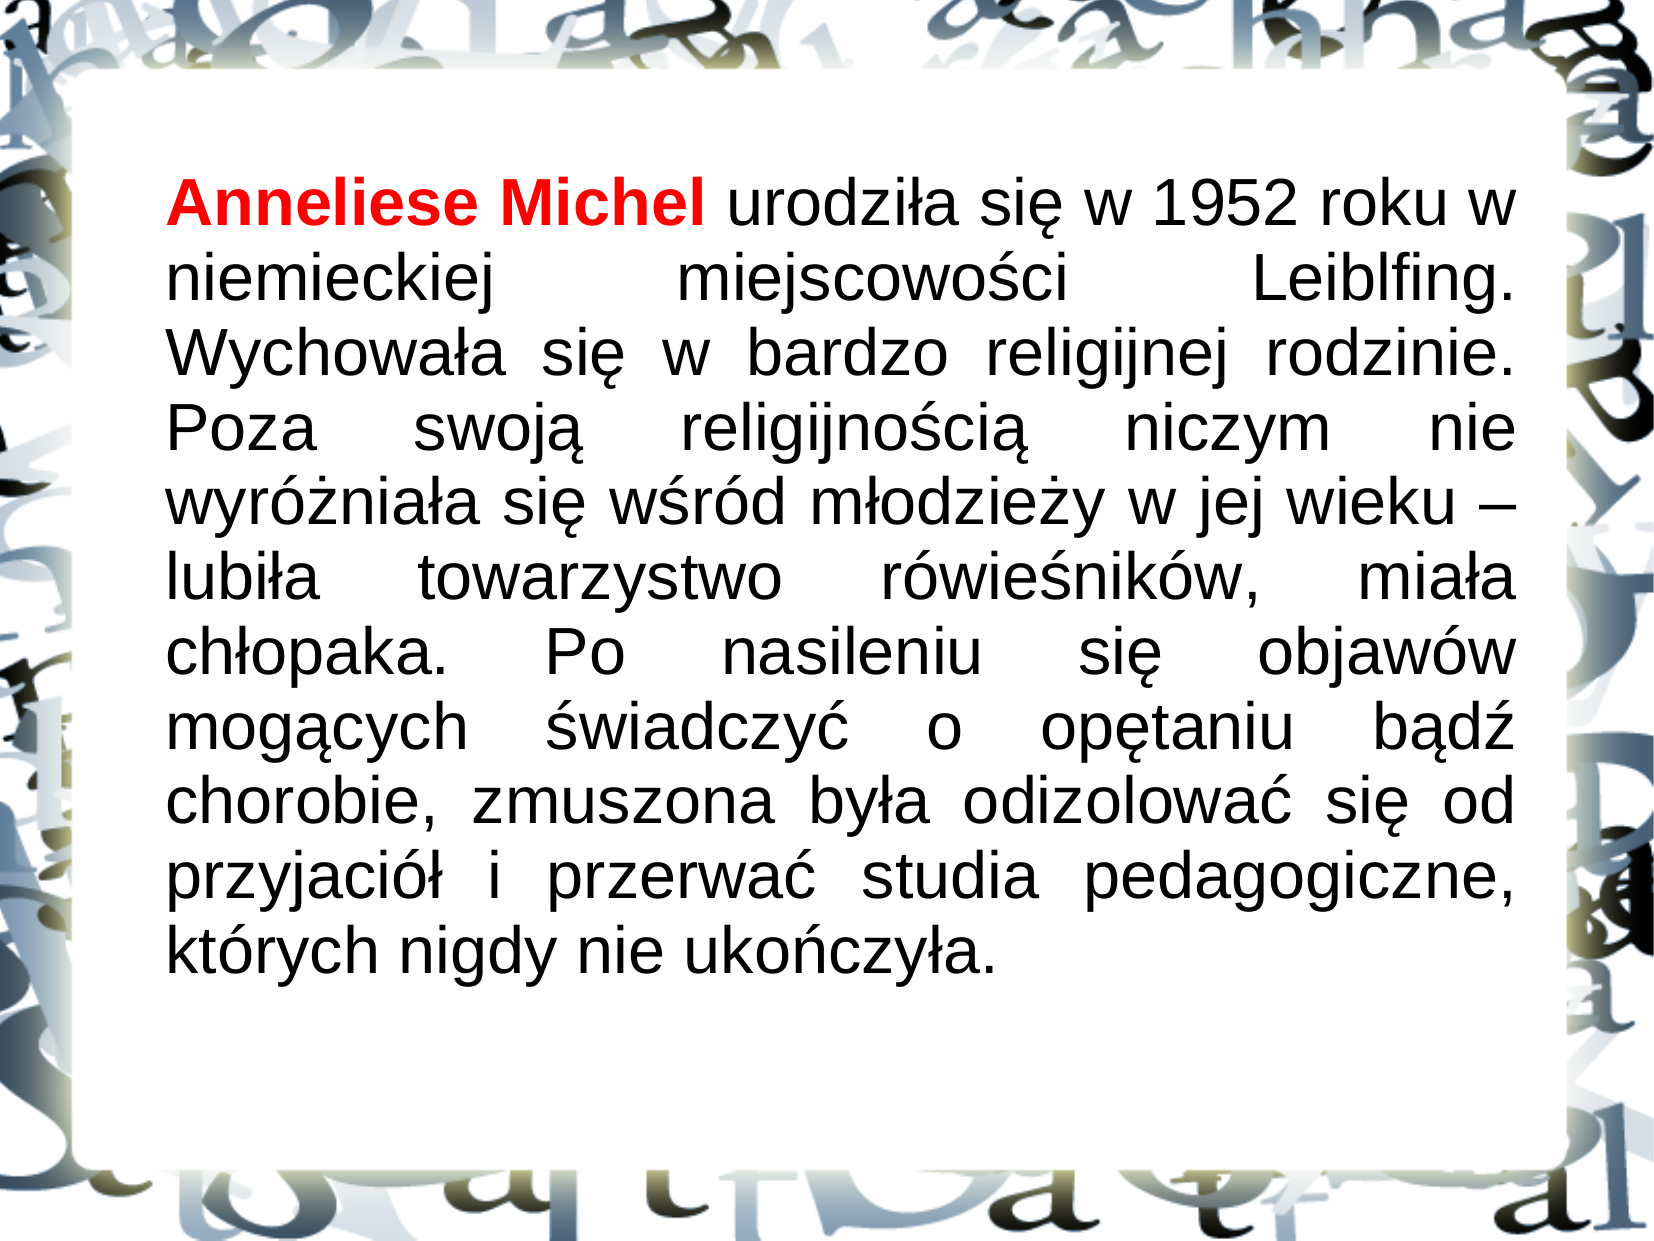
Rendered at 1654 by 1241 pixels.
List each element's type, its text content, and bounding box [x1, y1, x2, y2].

picture [0, 0, 1654, 1241]
list Anneliese Michel urodziła się w 1952 roku w niemieckiej miejscowości Leiblfing. Wychowała się w bardzo religijnej rodzinie. Poza swoją religijnością niczym nie wyróżniała się wśród młodzieży w jej wieku – lubiła towarzystwo rówieśników, miała chłopaka. Po nasileniu się objawów mogących świadczyć o opętaniu bądź chorobie, zmuszona była odizolować się od przyjaciół i przerwać studia pedagogiczne, których nigdy nie ukończyła. [94, 165, 1518, 988]
